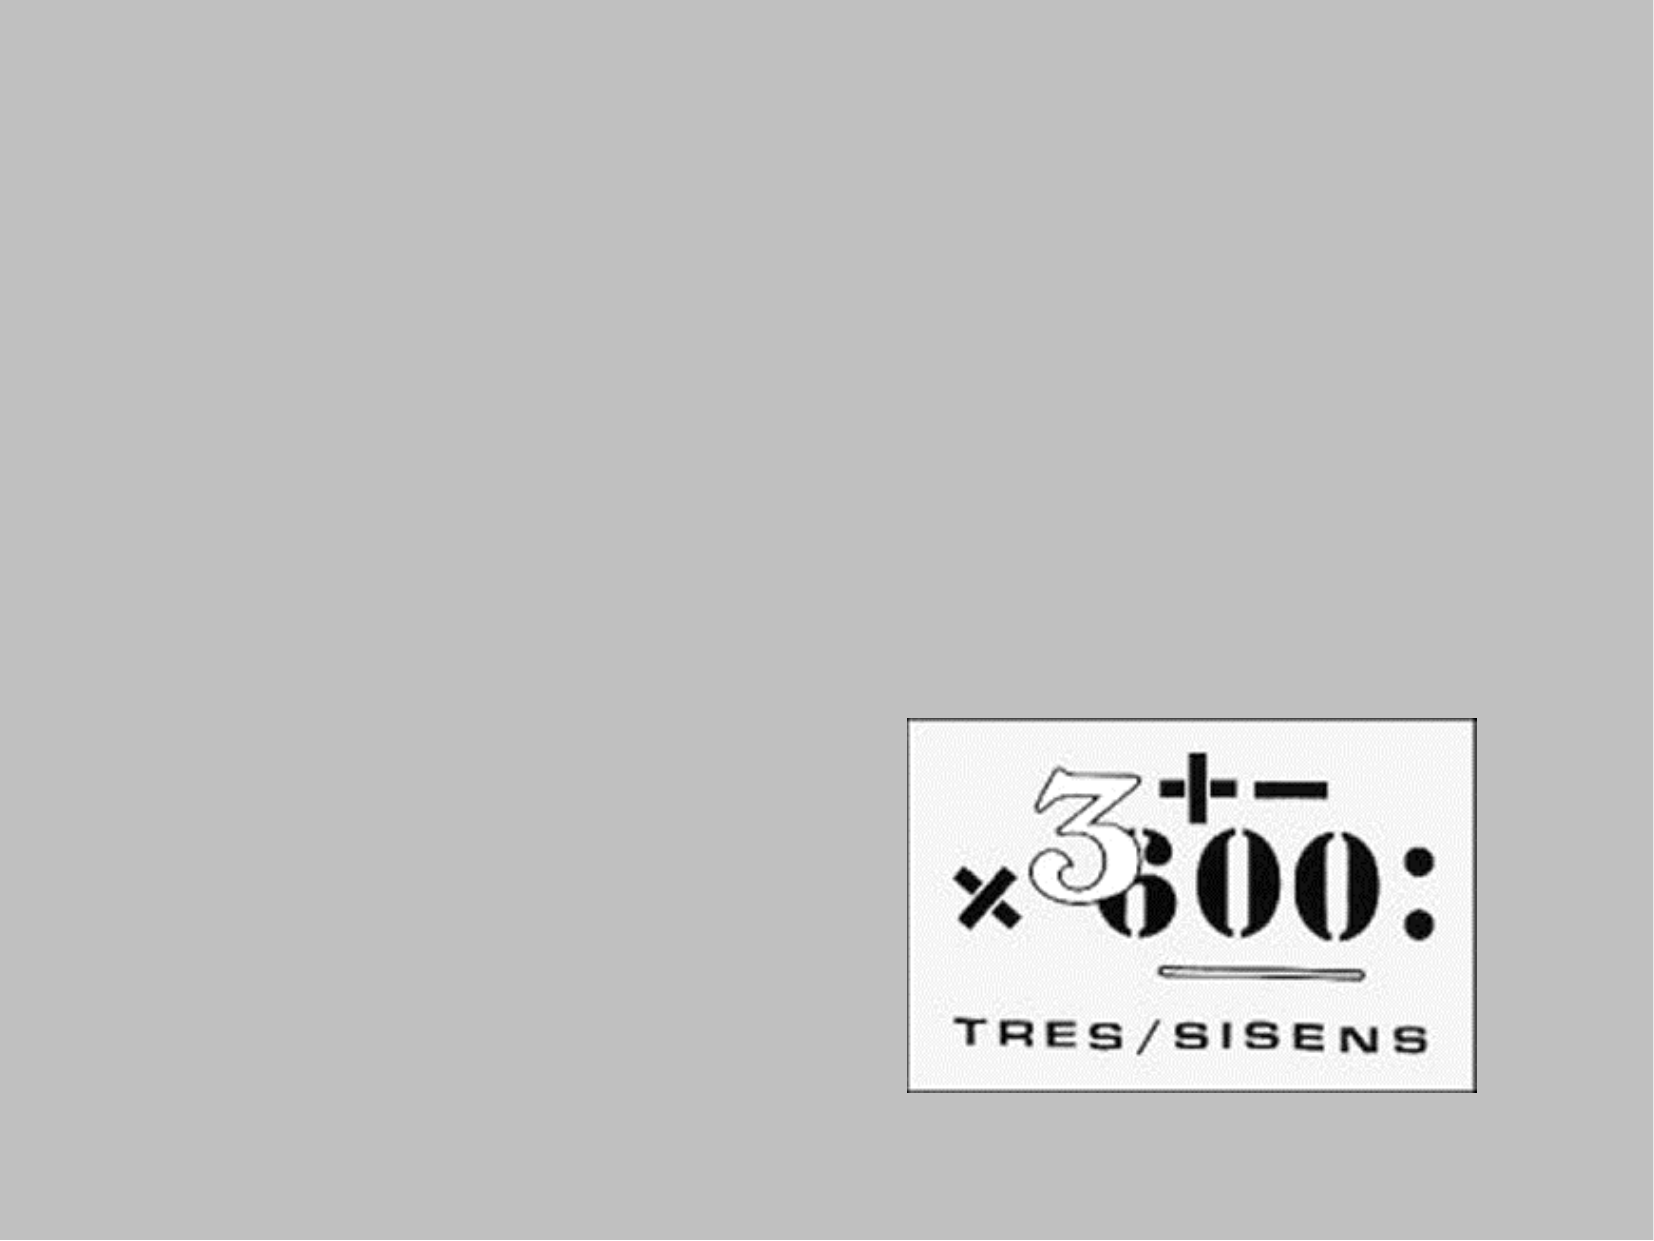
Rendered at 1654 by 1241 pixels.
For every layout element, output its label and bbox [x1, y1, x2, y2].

picture [907, 718, 1477, 1093]
